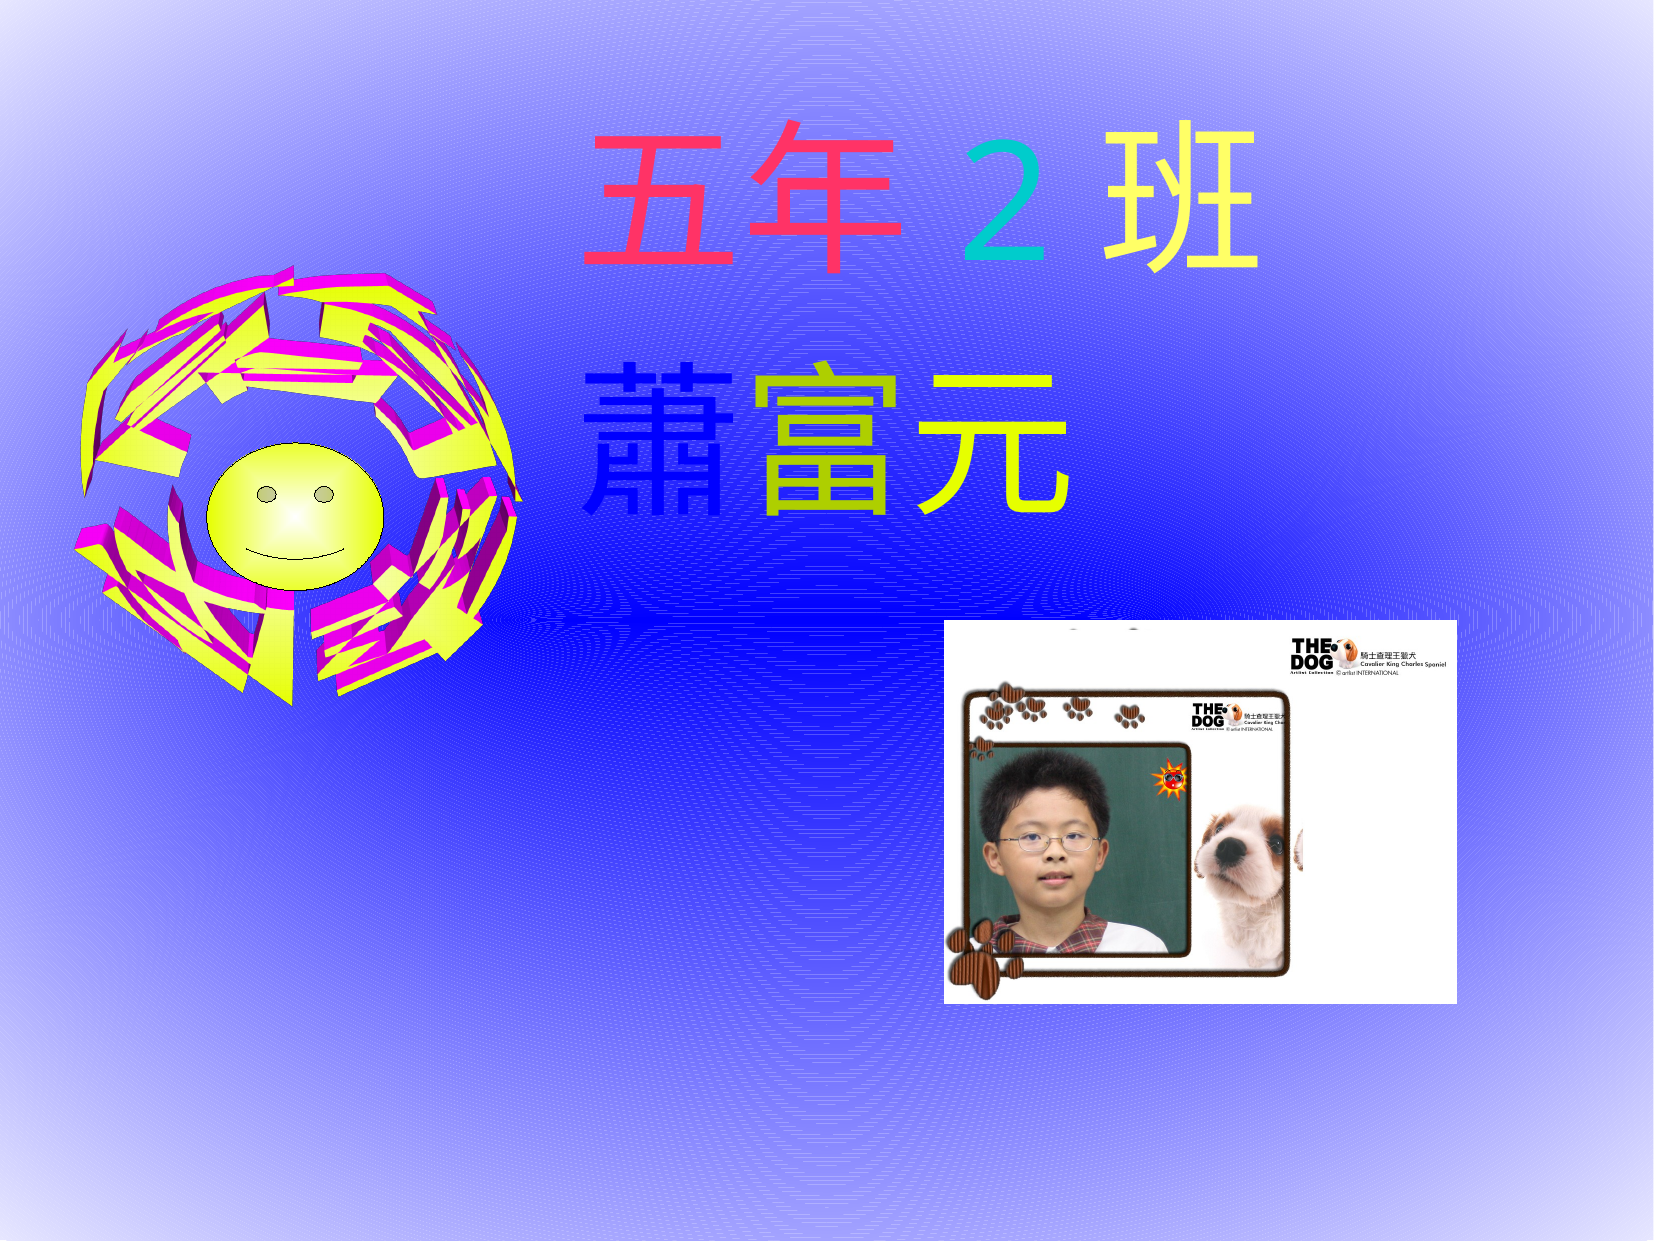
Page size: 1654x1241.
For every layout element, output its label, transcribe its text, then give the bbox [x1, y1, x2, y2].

text_box 五年2班蕭富元 [561, 59, 1359, 408]
text_box [206, 442, 384, 591]
picture [944, 620, 1457, 1004]
